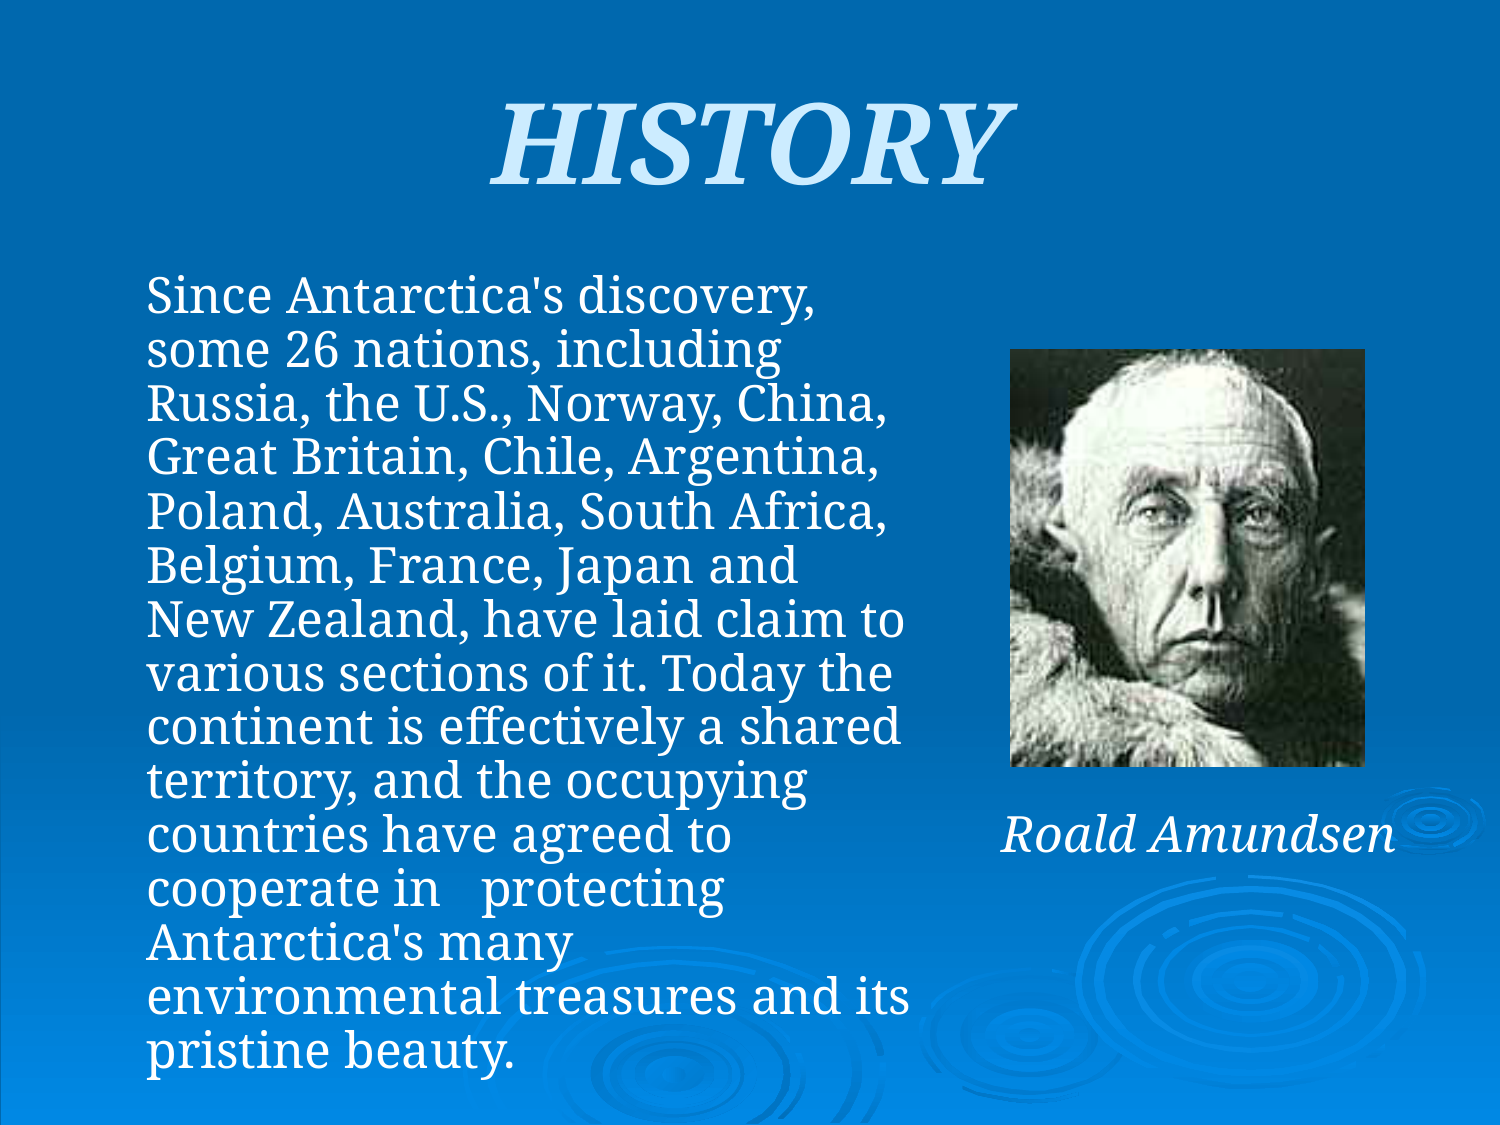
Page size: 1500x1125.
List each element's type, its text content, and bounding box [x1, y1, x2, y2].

list Roald Amundsen [986, 220, 1425, 1005]
picture [1010, 349, 1365, 767]
list Since Antarctica's discovery, some 26 nations, including Russia, the U.S., Norway, China, Great Britain, Chile, Argentina, Poland, Australia, South Africa, Belgium, France, Japan and New Zealand, have laid claim to various sections of it. Today the continent is effectively a shared territory, and the occupying countries have agreed to cooperate in protecting Antarctica's many environmental treasures and its pristine beauty. [75, 262, 928, 1005]
title HISTORY [75, 45, 1425, 233]
